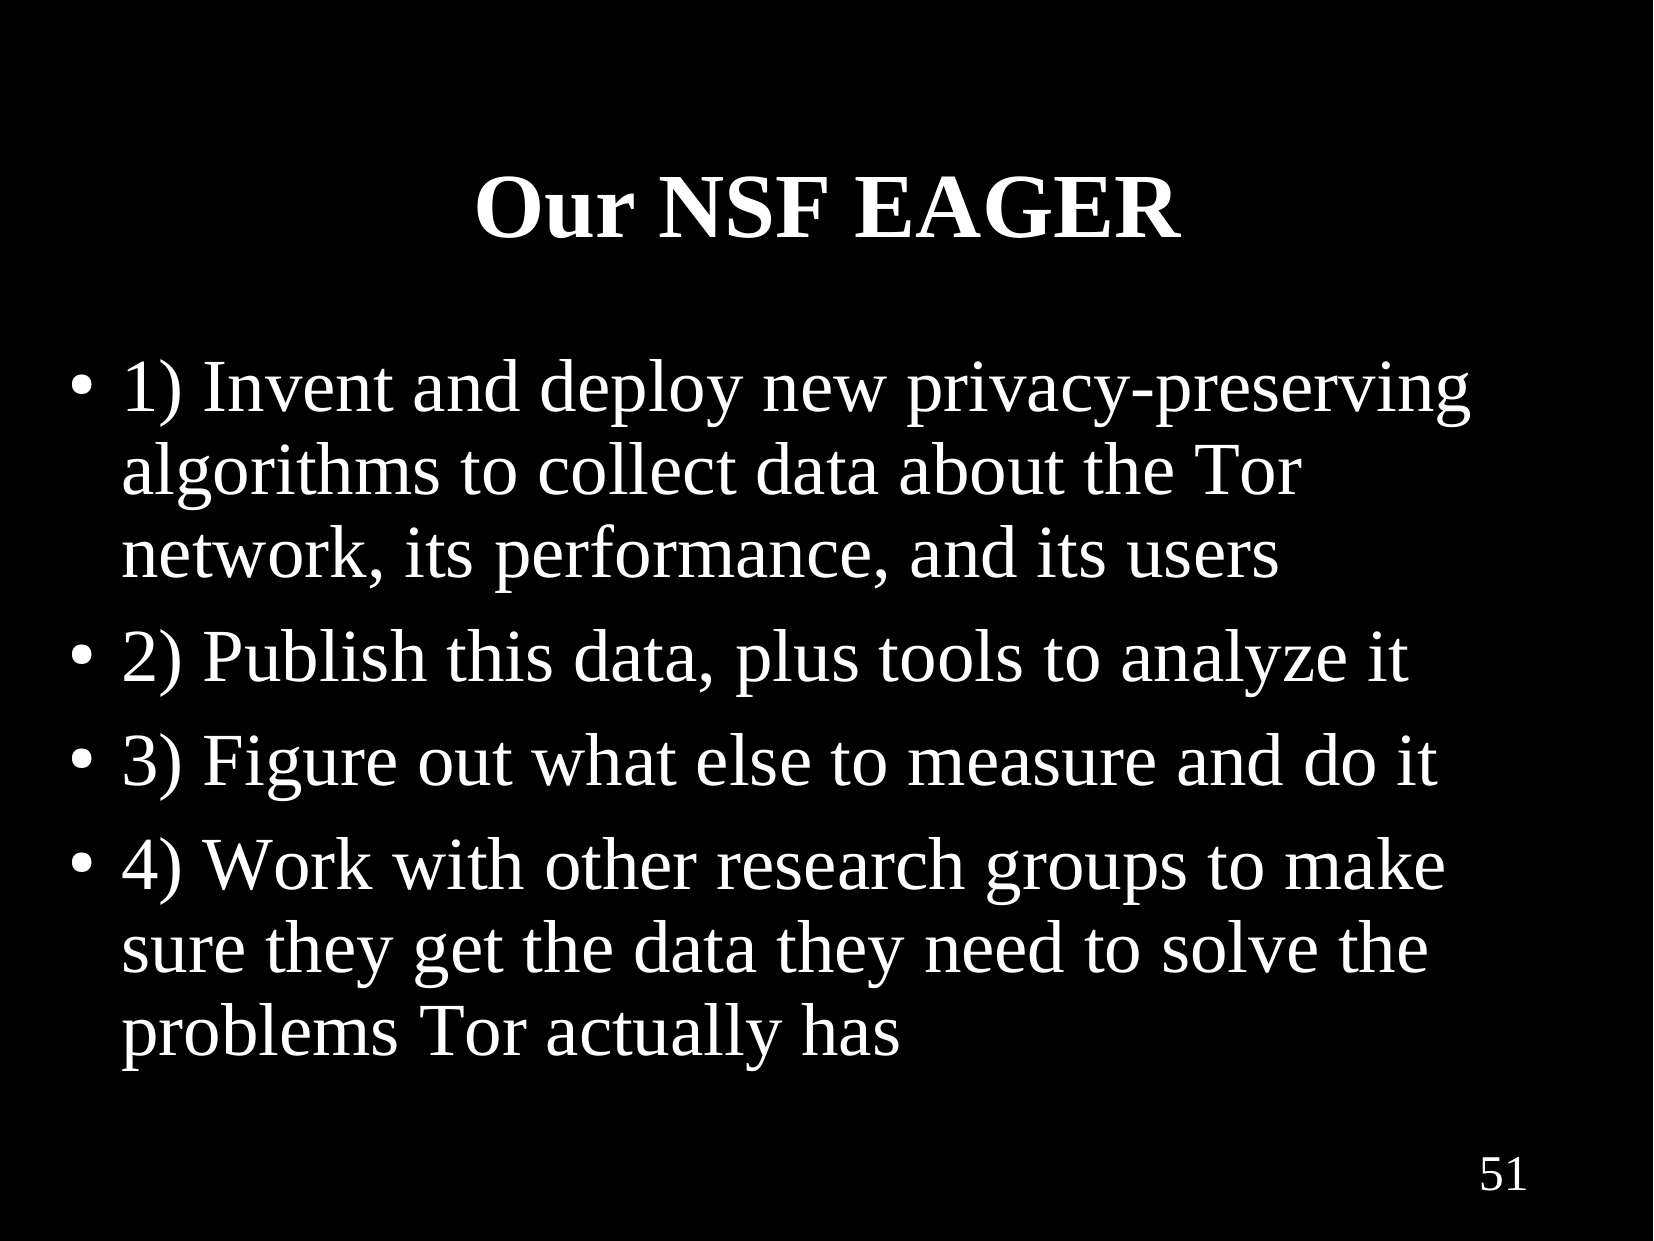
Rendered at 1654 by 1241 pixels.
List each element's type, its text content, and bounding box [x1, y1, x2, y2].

list 1) Invent and deploy new privacy-preserving algorithms to collect data about the Tor network, its performance, and its users 2) Publish this data, plus tools to analyze it 3) Figure out what else to measure and do it 4) Work with other research groups to make sure they get the data they need to solve the problems Tor actually has [50, 344, 1534, 1127]
title Our NSF EAGER [121, 102, 1534, 311]
